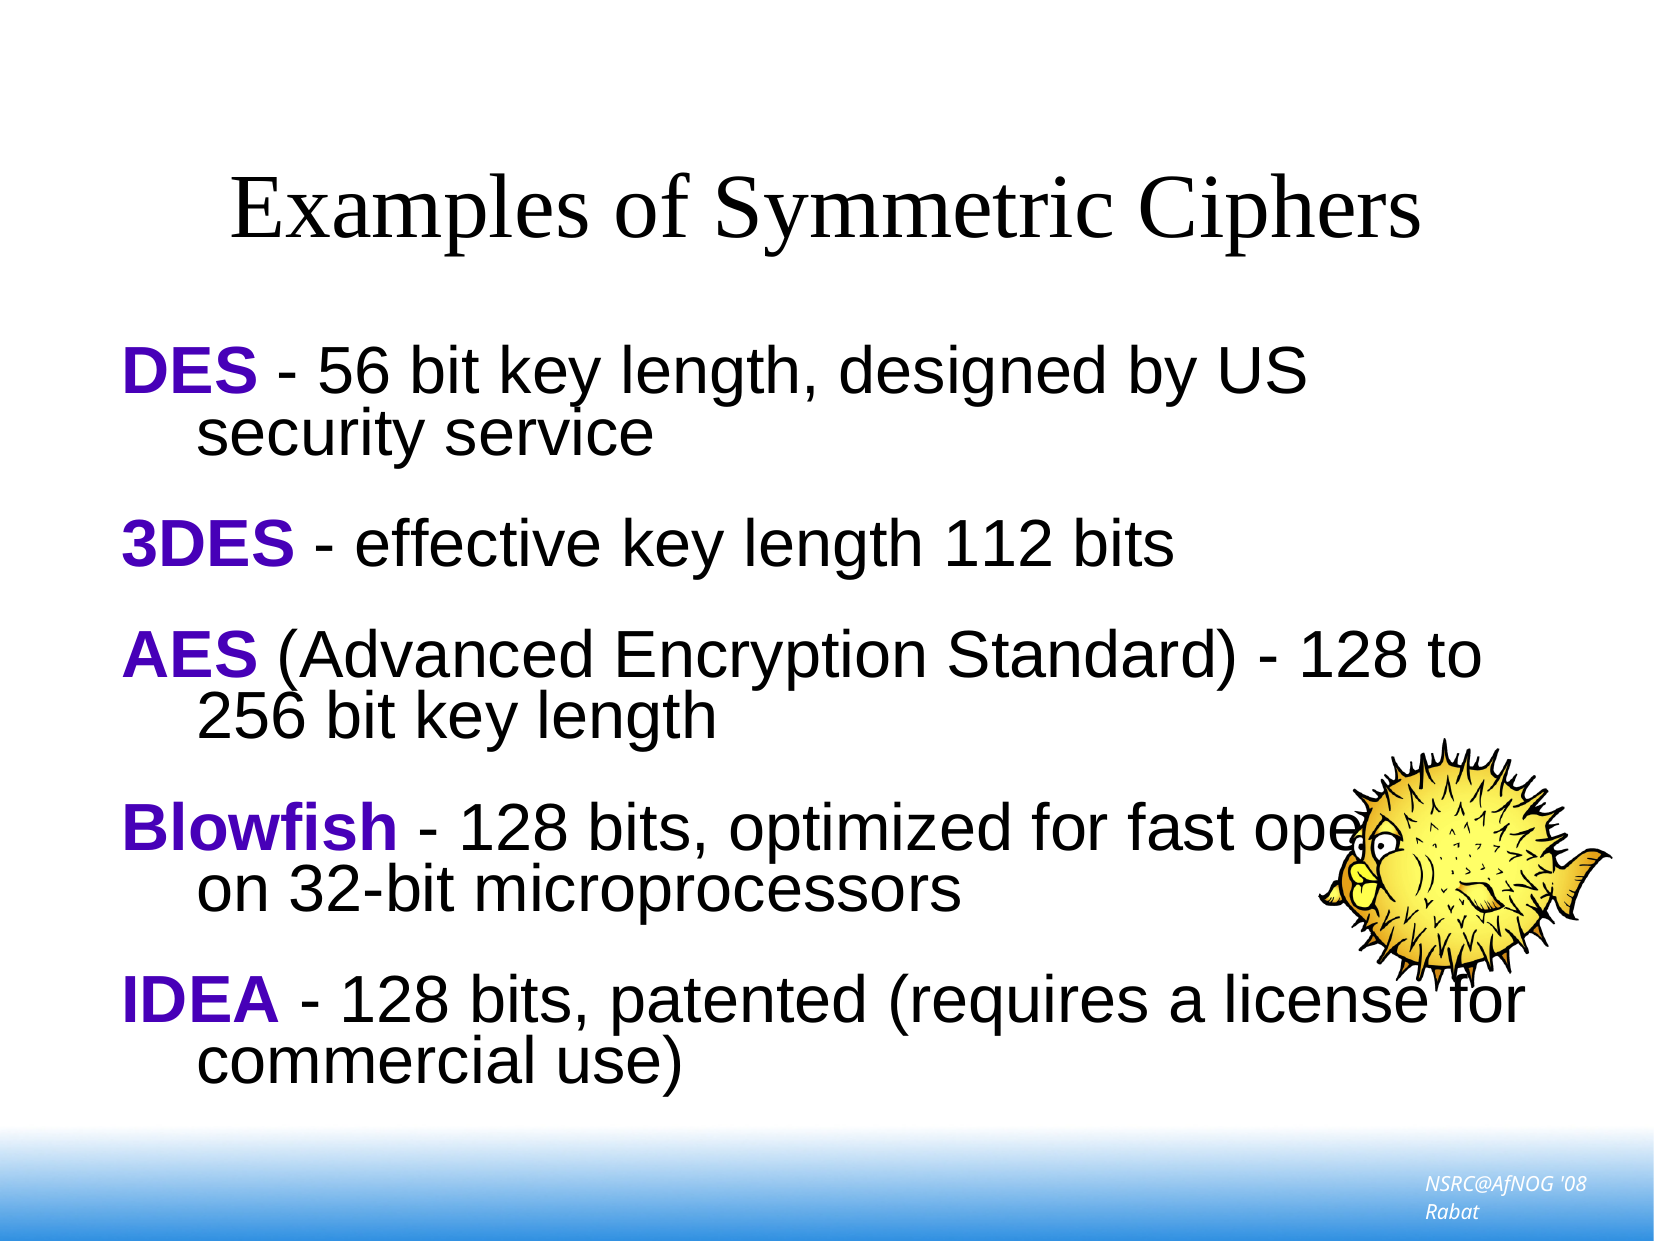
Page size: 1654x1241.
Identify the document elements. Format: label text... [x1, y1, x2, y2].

picture [0, 1124, 1654, 1241]
picture [1318, 738, 1613, 993]
list DES - 56 bit key length, designed by US security service 3DES - effective key length 112 bits AES (Advanced Encryption Standard) - 128 to 256 bit key length Blowfish - 128 bits, optimized for fast operation on 32-bit microprocessors IDEA - 128 bits, patented (requires a license for commercial use) [121, 344, 1534, 1127]
title Examples of Symmetric Ciphers [121, 102, 1534, 310]
